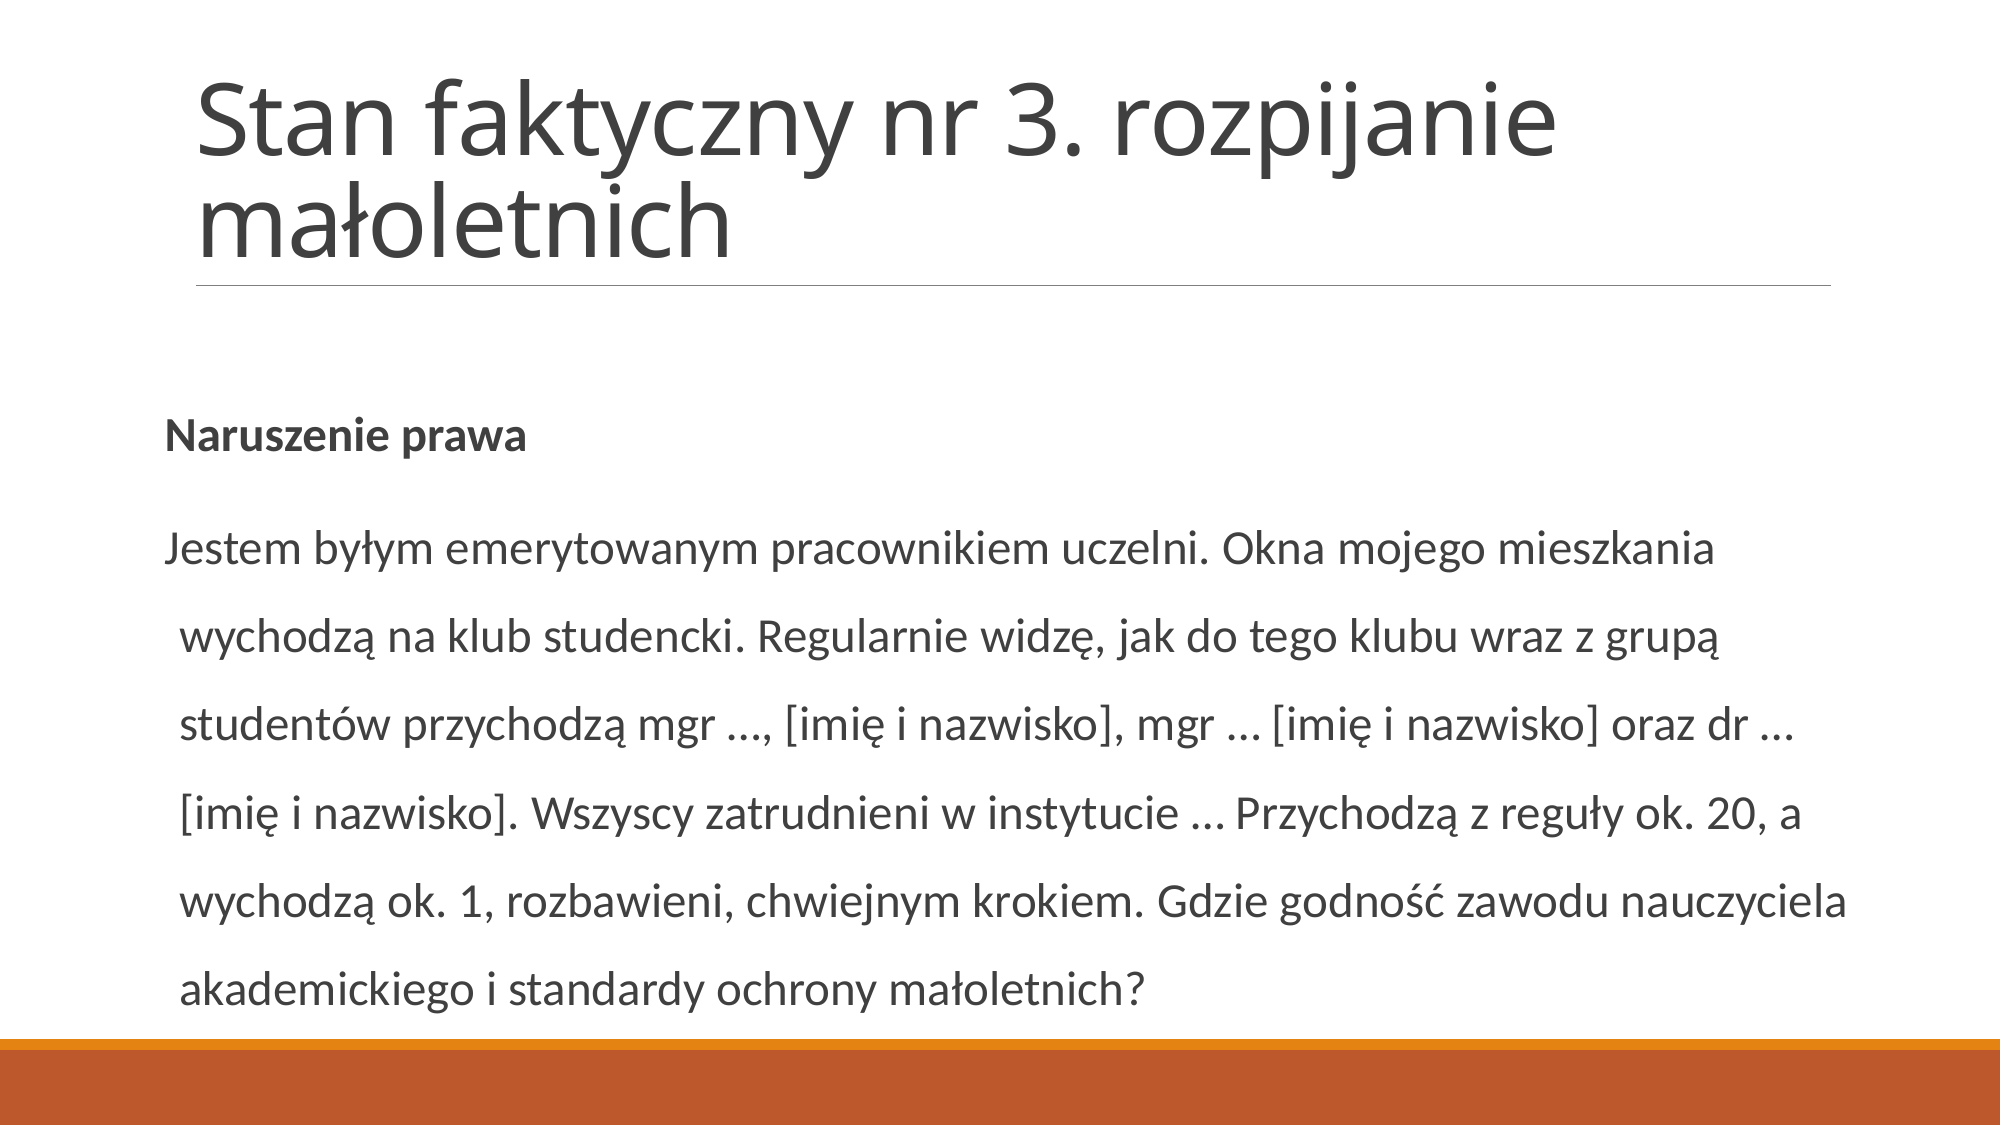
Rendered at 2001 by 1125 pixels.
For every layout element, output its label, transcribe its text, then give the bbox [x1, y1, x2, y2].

title Stan faktyczny nr 3. rozpijanie małoletnich [180, 47, 1831, 286]
list Naruszenie prawa Jestem byłym emerytowanym pracownikiem uczelni. Okna mojego mieszkania wychodzą na klub studencki. Regularnie widzę, jak do tego klubu wraz z grupą studentów przychodzą mgr …, [imię i nazwisko], mgr … [imię i nazwisko] oraz dr … [imię i nazwisko]. Wszyscy zatrudnieni w instytucie … Przychodzą z reguły ok. 20, a wychodzą ok. 1, rozbawieni, chwiejnym krokiem. Gdzie godność zawodu nauczyciela akademickiego i standardy ochrony małoletnich? [149, 365, 1850, 1024]
